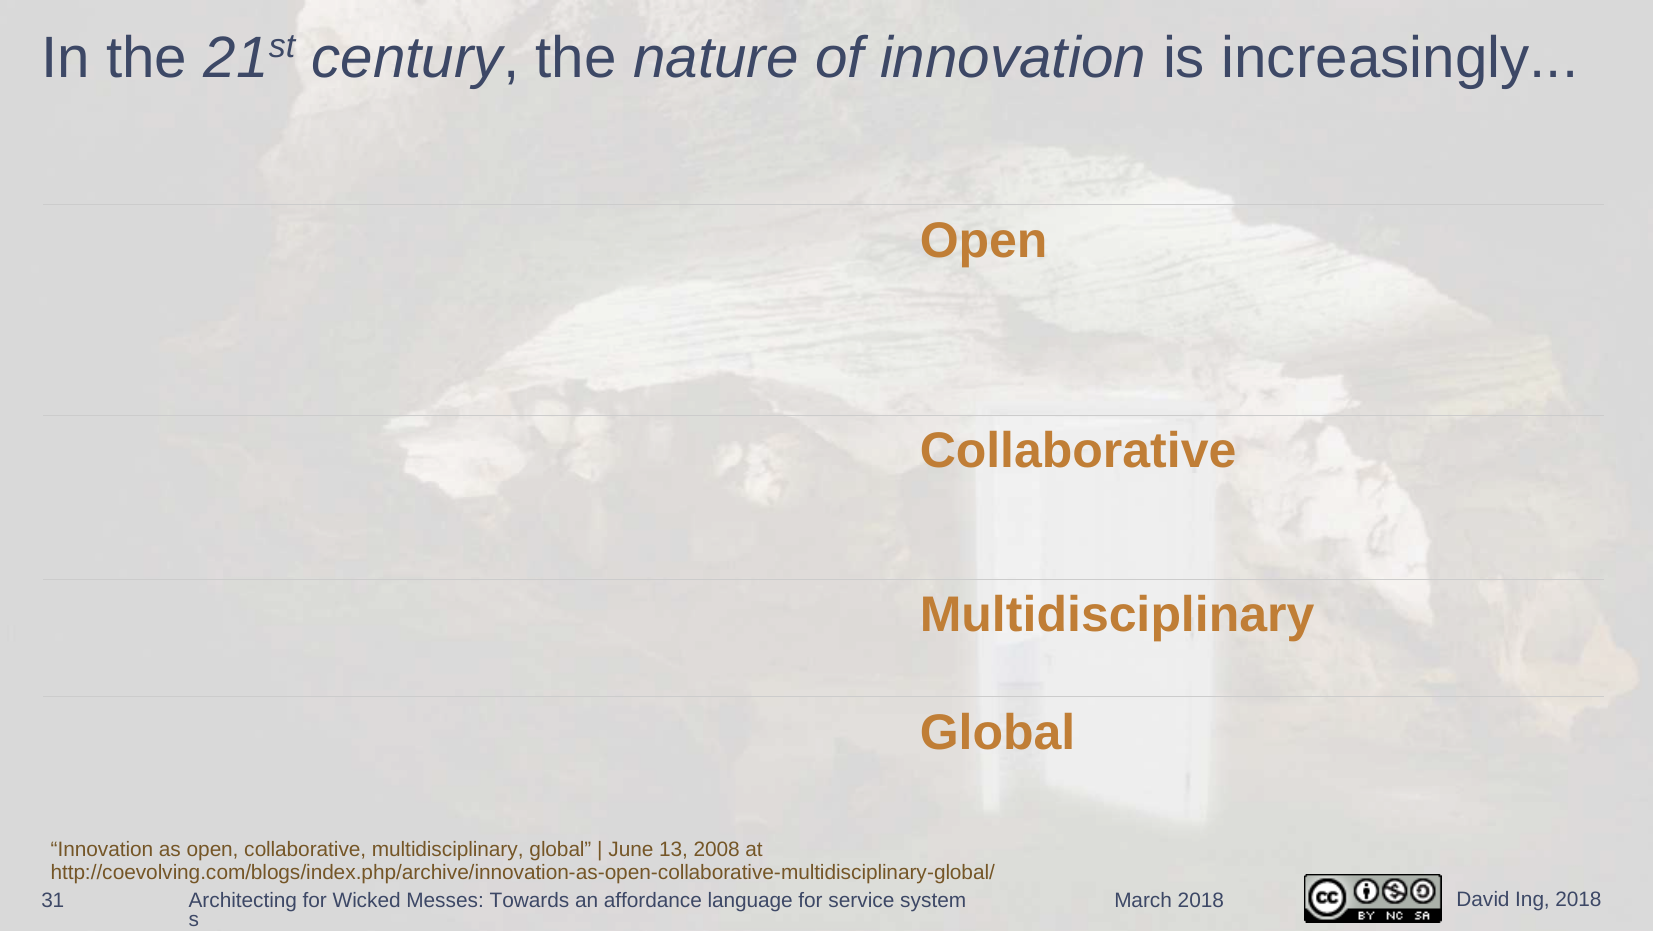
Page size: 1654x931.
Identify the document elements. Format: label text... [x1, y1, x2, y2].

table_header [905, 133, 1604, 204]
picture [1304, 892, 1442, 923]
table_cell [43, 580, 678, 696]
table_cell [43, 205, 678, 415]
table_cell [678, 580, 905, 696]
table_cell Multidisciplinary [905, 580, 1604, 696]
text_box “Innovation as open, collaborative, multidisciplinary, global” | June 13, 2008 at http://coevolving.com/blogs/index.php/archive/innovation-as-open-collaborative-multidisciplinary-global/ [35, 830, 1567, 892]
table_cell [43, 416, 678, 579]
table_cell [43, 697, 678, 814]
table_cell [678, 697, 905, 814]
table_header [678, 133, 905, 204]
table_cell Global [905, 697, 1604, 814]
title In the 21st century, the nature of innovation is increasingly... [41, 30, 1613, 126]
table_cell Collaborative [905, 416, 1604, 579]
text_box Solving for the optimal Problem solution involves analysis, research employing quantitative methods seeking optimal outcomes. Unfortunately, as conditions change, problems frequently do not remain solved or resolved but reappear, and usually in more complex forms. Furthermore, every solution and resolution generates new problems, ones that tend to be more complex than the ones solved or resolved. [0, 0, 1653, 931]
table_header [43, 133, 678, 204]
table_cell [678, 416, 905, 579]
table_cell [678, 205, 905, 415]
table_cell Open [905, 205, 1604, 415]
